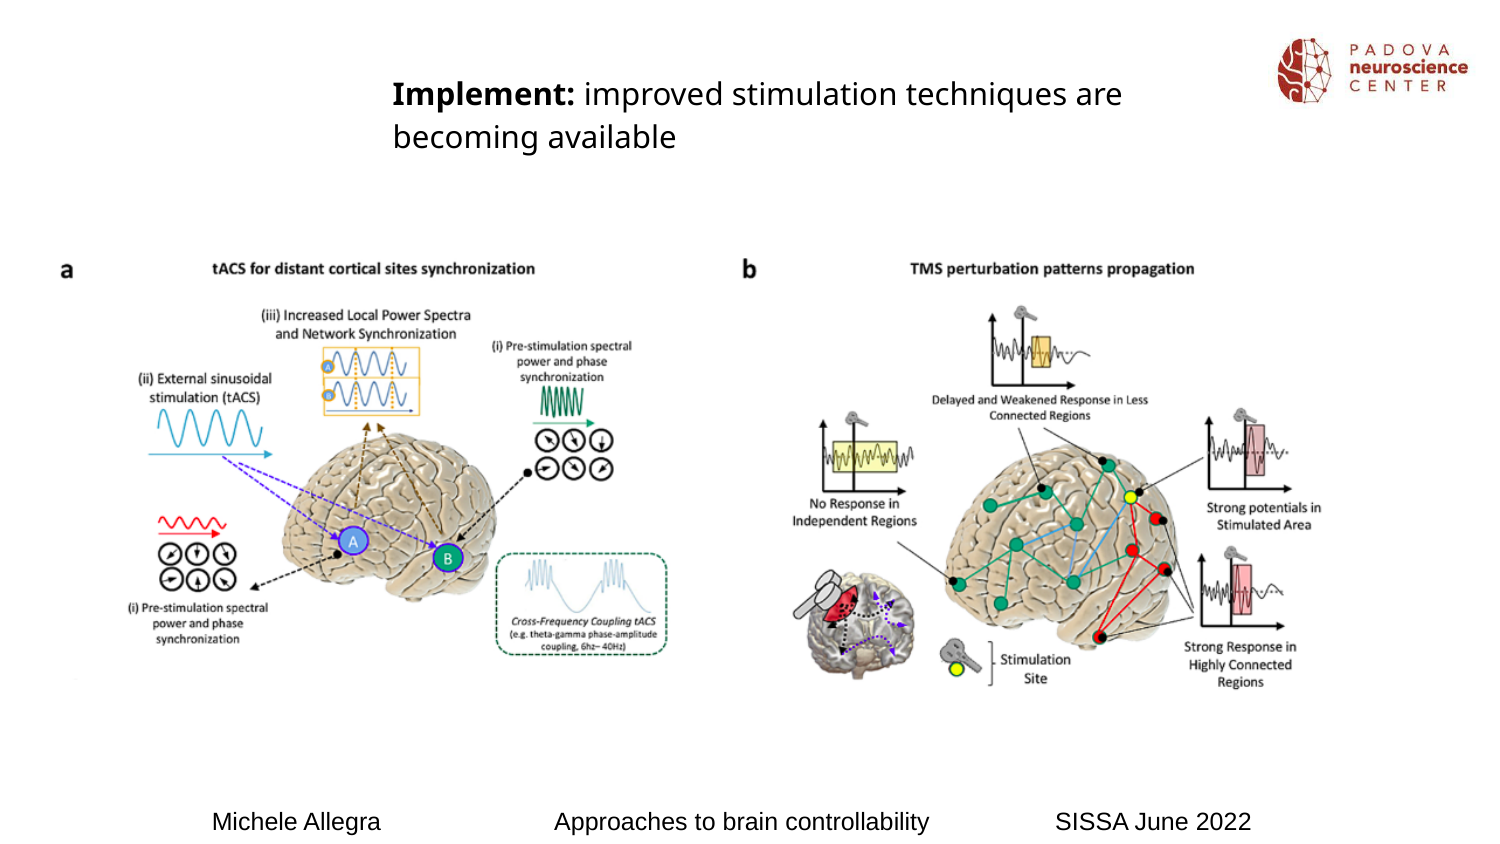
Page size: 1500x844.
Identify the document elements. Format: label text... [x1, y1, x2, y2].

picture [1268, 10, 1476, 123]
text_box Michele Allegra Approaches to brain controllability SISSA June 2022 [58, 794, 1409, 844]
text_box Implement: improved stimulation techniques are becoming available [342, 64, 1158, 160]
picture [47, 258, 1347, 715]
